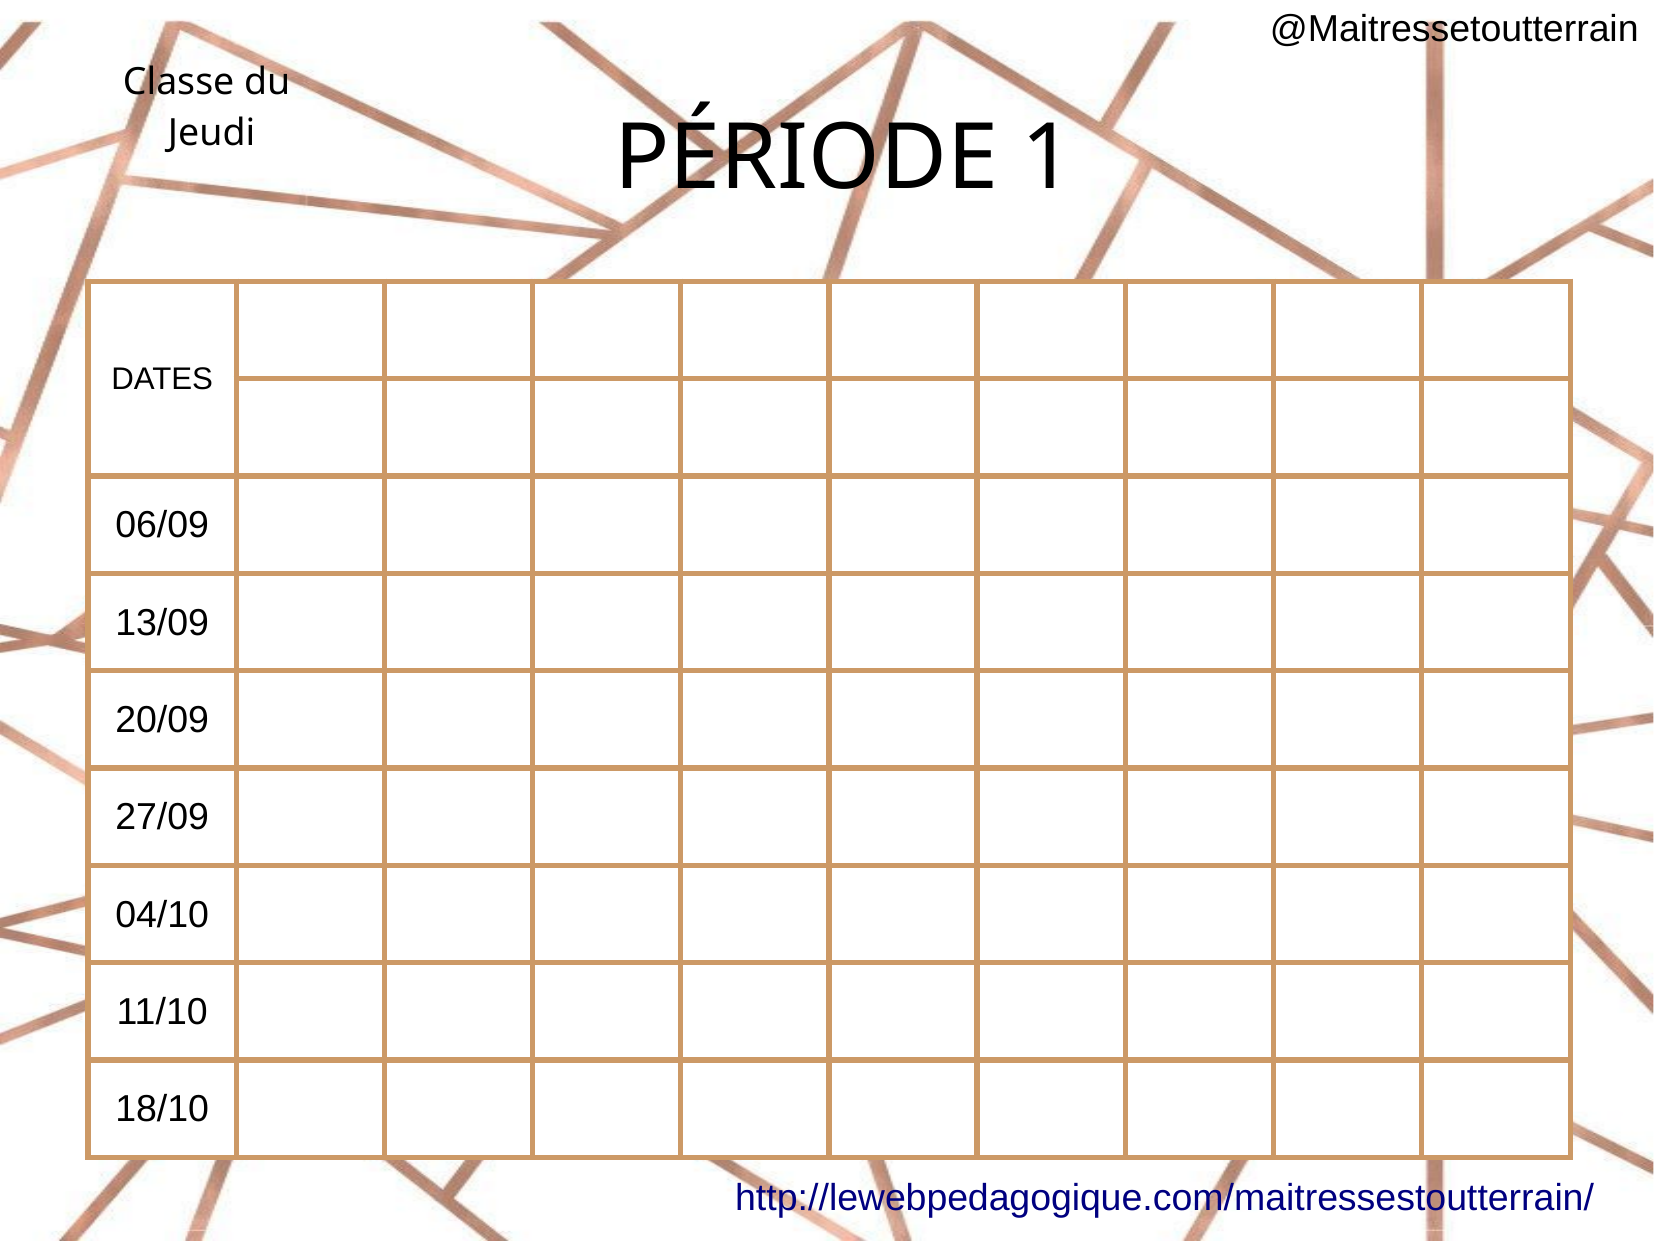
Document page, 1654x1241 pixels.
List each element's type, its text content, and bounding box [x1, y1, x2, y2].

table_cell [1424, 1063, 1568, 1155]
table_cell [683, 965, 826, 1057]
table_cell [387, 1063, 530, 1155]
title PÉRIODE 1 [590, 49, 1099, 257]
table_cell [387, 381, 530, 473]
table_cell [832, 965, 974, 1057]
table_header [1128, 284, 1271, 376]
table_cell [239, 868, 382, 960]
table_cell [387, 868, 530, 960]
table_cell [683, 479, 826, 571]
table_cell [1276, 576, 1419, 668]
table_header [683, 284, 826, 376]
table_cell [239, 673, 382, 765]
table_cell [832, 479, 974, 571]
table_cell [1128, 1063, 1271, 1155]
table_cell [980, 673, 1123, 765]
table_cell [387, 479, 530, 571]
table_cell [1424, 771, 1568, 863]
table_cell [1424, 673, 1568, 765]
table_header [535, 284, 678, 376]
text_box @Maitressetoutterrain [1181, 0, 1654, 57]
table_cell 20/09 [91, 673, 234, 765]
table_cell [1128, 673, 1271, 765]
text_box http://lewebpedagogique.com/maitressestoutterrain/ [720, 1169, 1630, 1241]
table_cell [535, 965, 678, 1057]
table_header [239, 284, 382, 376]
table_cell 27/09 [91, 771, 234, 863]
table_cell [980, 381, 1123, 473]
table_cell [1424, 868, 1568, 960]
text_box Classe du Jeudi [59, 47, 355, 157]
table_cell [980, 868, 1123, 960]
table_cell [387, 576, 530, 668]
table_cell 04/10 [91, 868, 234, 960]
table_cell [239, 479, 382, 571]
table_cell [239, 965, 382, 1057]
picture [0, 0, 1654, 1241]
table_header [387, 284, 530, 376]
table_cell [1276, 771, 1419, 863]
table_cell [1276, 479, 1419, 571]
table_cell 18/10 [91, 1063, 234, 1155]
table_cell 13/09 [91, 576, 234, 668]
table_cell [1424, 381, 1568, 473]
table_cell [683, 868, 826, 960]
table_cell [535, 868, 678, 960]
table_cell [1276, 965, 1419, 1057]
table_cell [535, 1063, 678, 1155]
table_cell [1424, 576, 1568, 668]
table_cell [832, 1063, 974, 1155]
table_cell [1128, 771, 1271, 863]
table_cell [832, 868, 974, 960]
table_cell [1424, 479, 1568, 571]
table_cell [1128, 479, 1271, 571]
table_cell [535, 771, 678, 863]
table_cell [683, 381, 826, 473]
table_cell [239, 771, 382, 863]
table_cell [1276, 673, 1419, 765]
table_cell [980, 965, 1123, 1057]
table_cell [387, 965, 530, 1057]
table_cell [535, 381, 678, 473]
table_cell [535, 479, 678, 571]
table_cell [683, 771, 826, 863]
table_cell [832, 381, 974, 473]
table_cell [1128, 868, 1271, 960]
table_cell [980, 771, 1123, 863]
table_cell [1424, 965, 1568, 1057]
table_header [1424, 284, 1568, 376]
table_cell [387, 771, 530, 863]
table_cell [980, 1063, 1123, 1155]
table_header [980, 284, 1123, 376]
table_cell 11/10 [91, 965, 234, 1057]
table_cell [832, 771, 974, 863]
table_header [1276, 284, 1419, 376]
table_cell [239, 1063, 382, 1155]
table_cell [832, 673, 974, 765]
table_cell [683, 673, 826, 765]
table_cell 06/09 [91, 479, 234, 571]
table_header [832, 284, 974, 376]
table_cell [535, 673, 678, 765]
table_cell [1276, 868, 1419, 960]
table_cell [980, 576, 1123, 668]
table_header DATES [91, 284, 234, 473]
table_cell [1128, 381, 1271, 473]
table_cell [832, 576, 974, 668]
table_cell [683, 576, 826, 668]
table_cell [683, 1063, 826, 1155]
table_cell [239, 576, 382, 668]
table_cell [1128, 965, 1271, 1057]
table_cell [387, 673, 530, 765]
table_cell [535, 576, 678, 668]
table_cell [980, 479, 1123, 571]
table_cell [239, 381, 382, 473]
table_cell [1276, 1063, 1419, 1155]
table_cell [1276, 381, 1419, 473]
table_cell [1128, 576, 1271, 668]
